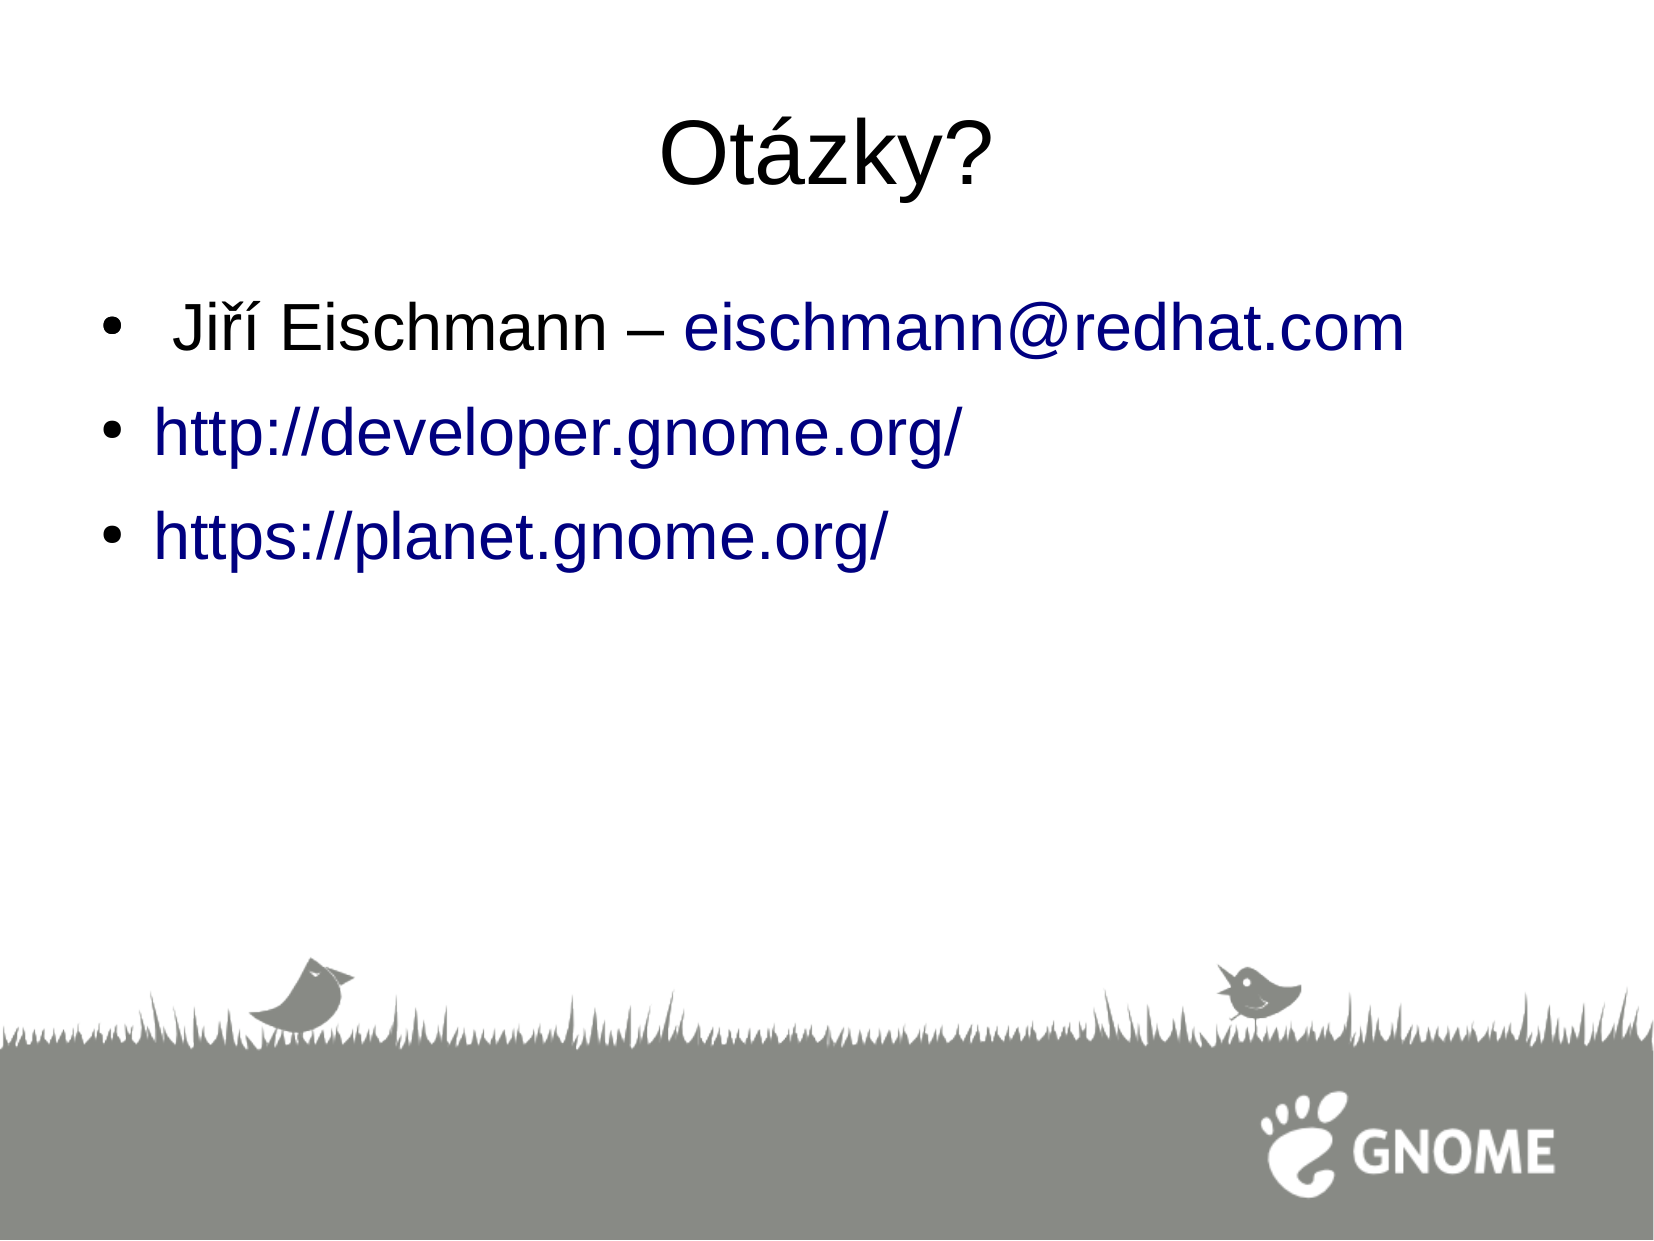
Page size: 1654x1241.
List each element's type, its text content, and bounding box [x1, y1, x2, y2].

picture [0, 0, 1654, 1241]
list Jiří Eischmann – eischmann@redhat.com http://developer.gnome.org/ https://planet.gnome.org/ [82, 290, 1538, 1010]
